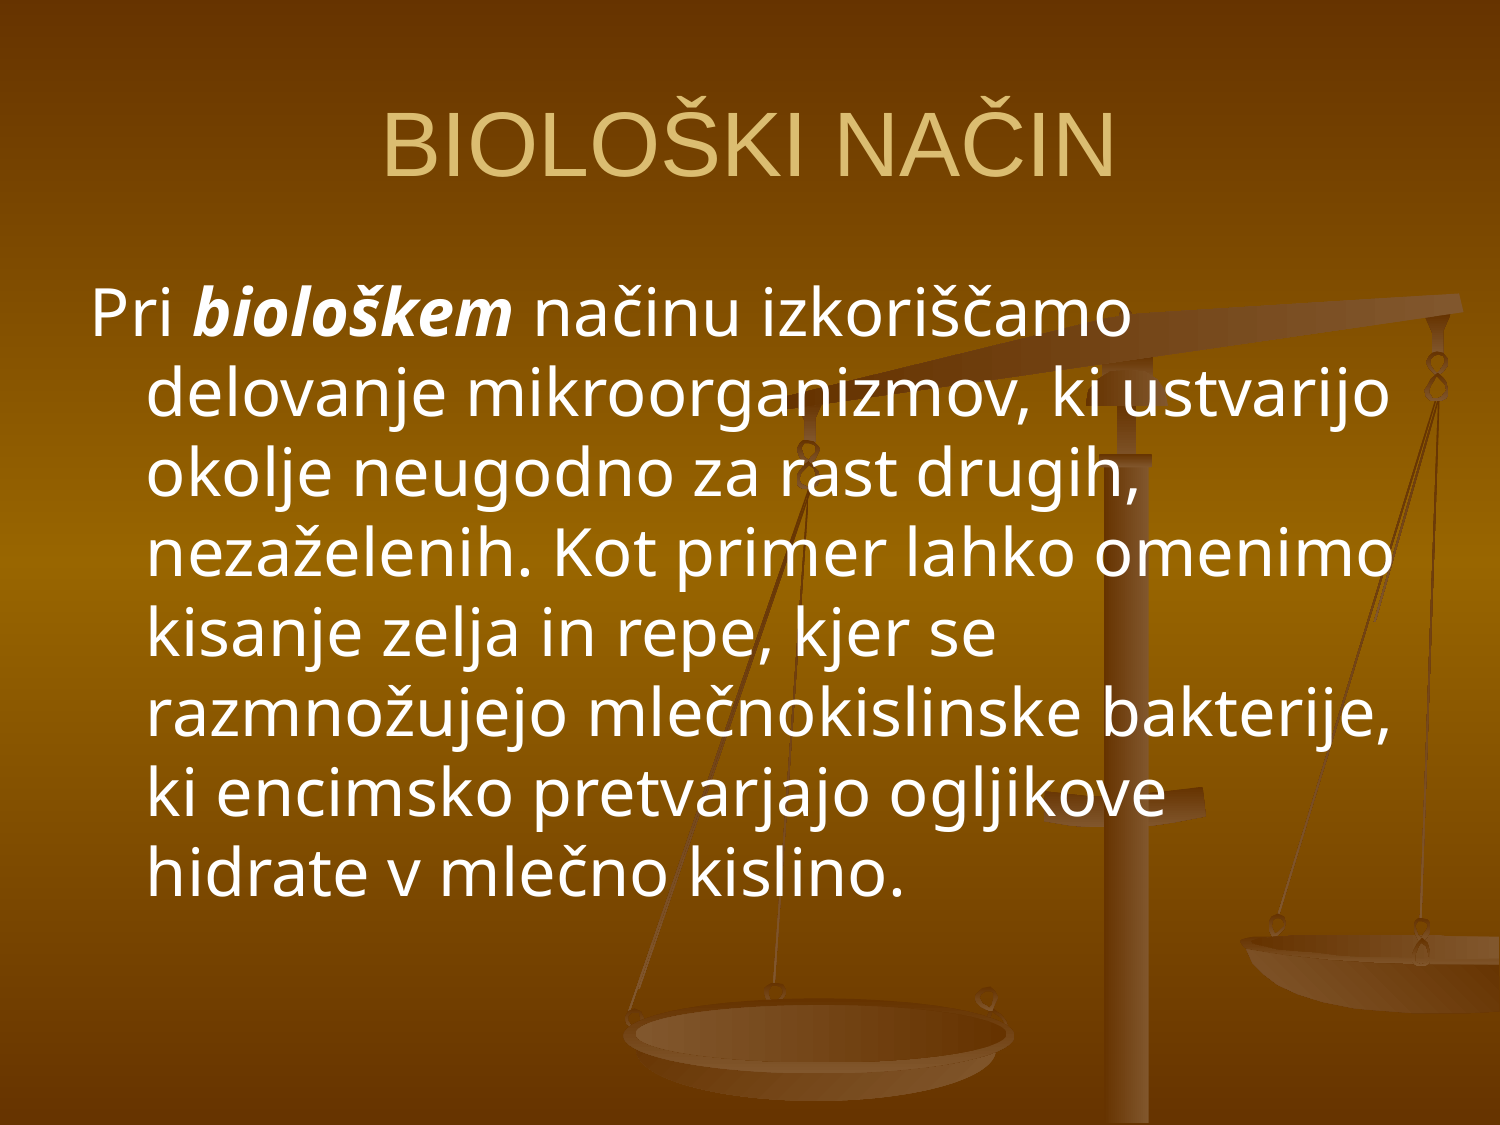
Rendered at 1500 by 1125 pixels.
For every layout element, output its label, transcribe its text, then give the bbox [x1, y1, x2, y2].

title BIOLOŠKI NAČIN [75, 37, 1425, 241]
list Pri biološkem načinu izkoriščamo delovanje mikroorganizmov, ki ustvarijo okolje neugodno za rast drugih, nezaželenih. Kot primer lahko omenimo kisanje zelja in repe, kjer se razmnožujejo mlečnokislinske bakterije, ki encimsko pretvarjajo ogljikove hidrate v mlečno kislino. [75, 262, 1425, 918]
